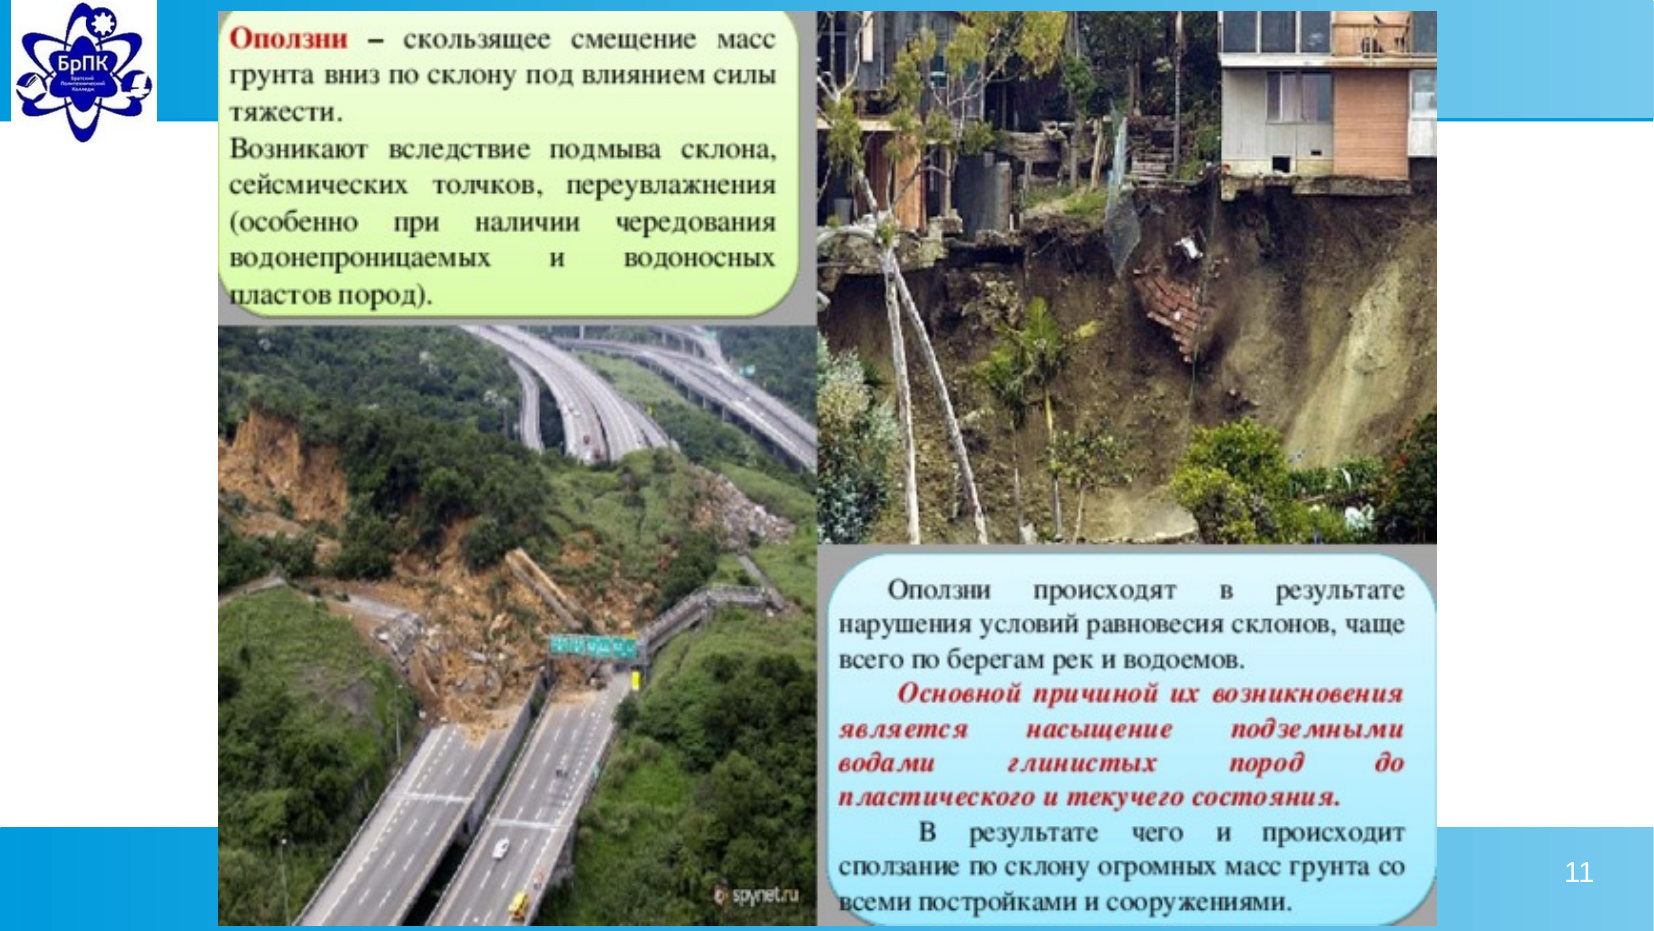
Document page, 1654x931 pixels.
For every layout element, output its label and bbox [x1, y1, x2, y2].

picture [218, 11, 1437, 926]
picture [11, 0, 157, 145]
